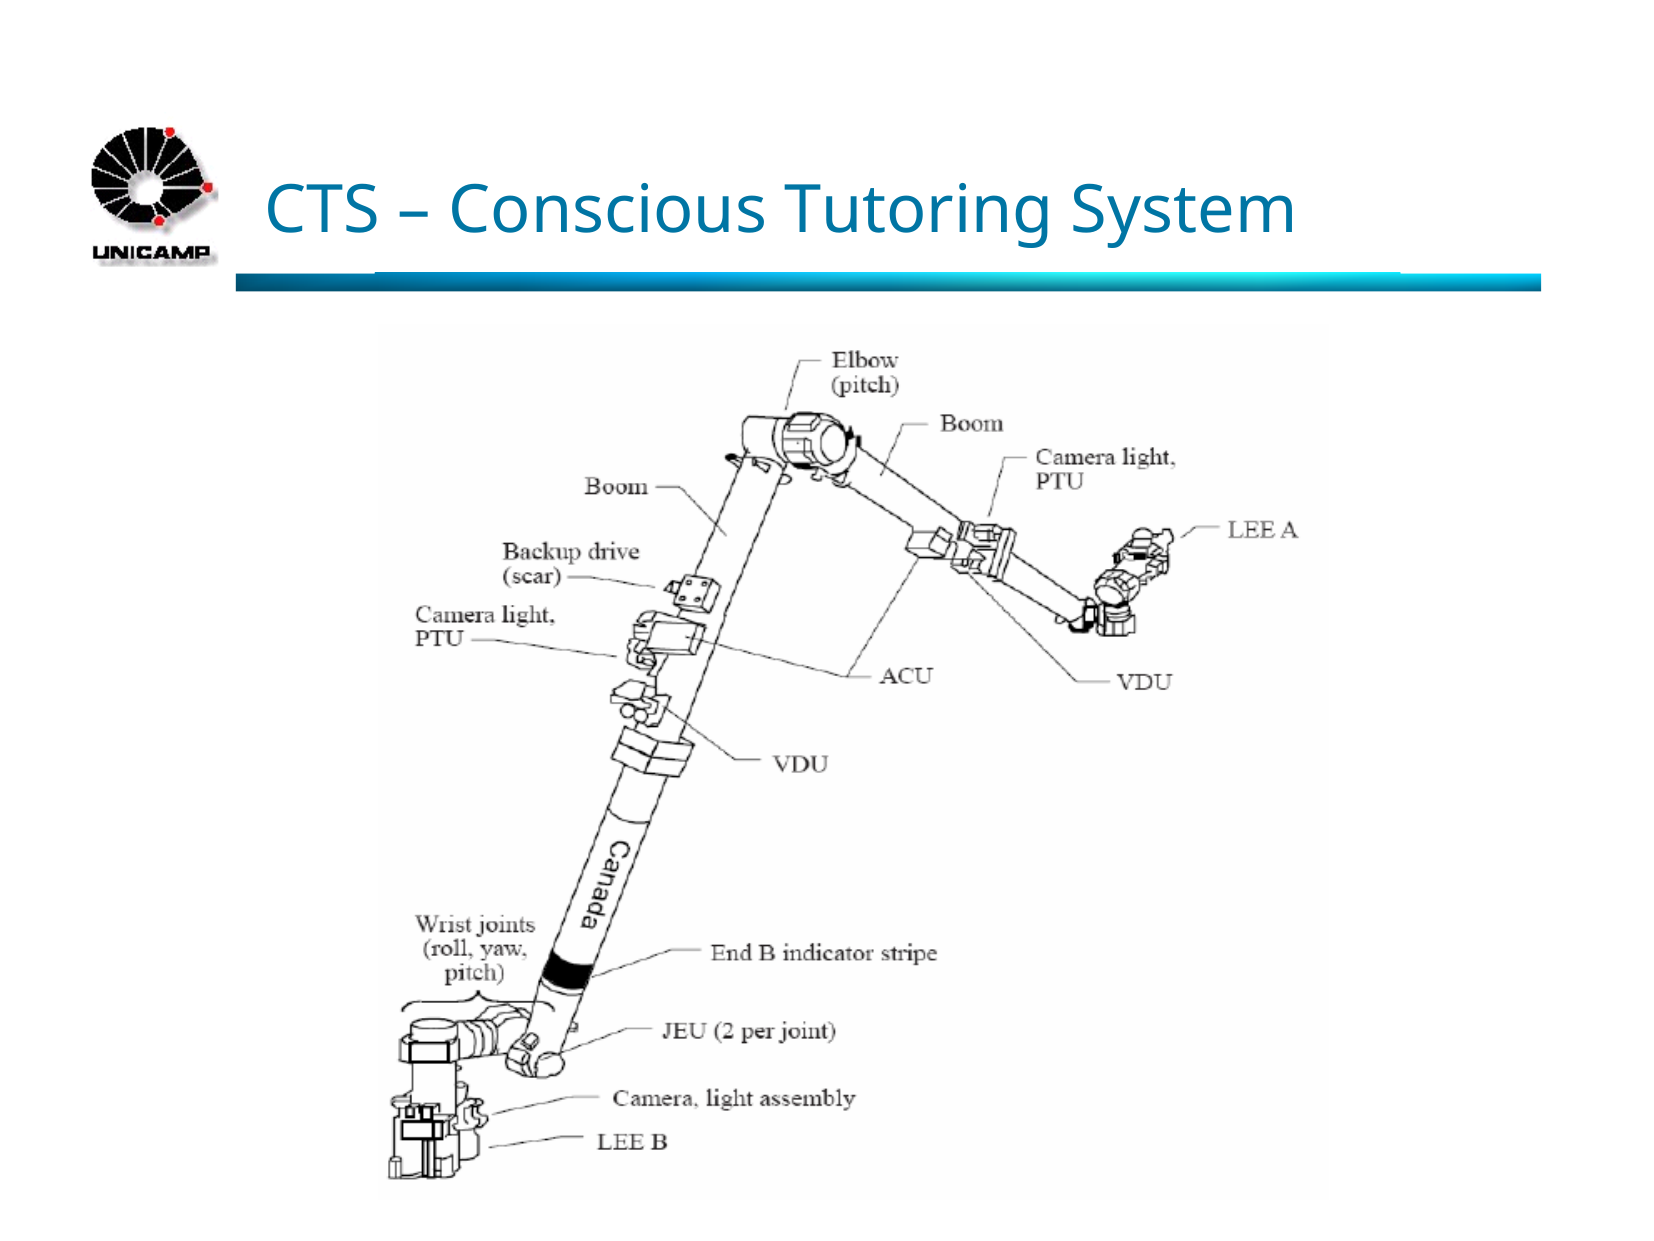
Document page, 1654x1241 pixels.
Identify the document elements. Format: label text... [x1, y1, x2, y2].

picture [125, 272, 1654, 295]
picture [337, 324, 1329, 1200]
title CTS – Conscious Tutoring System [264, 42, 1534, 250]
